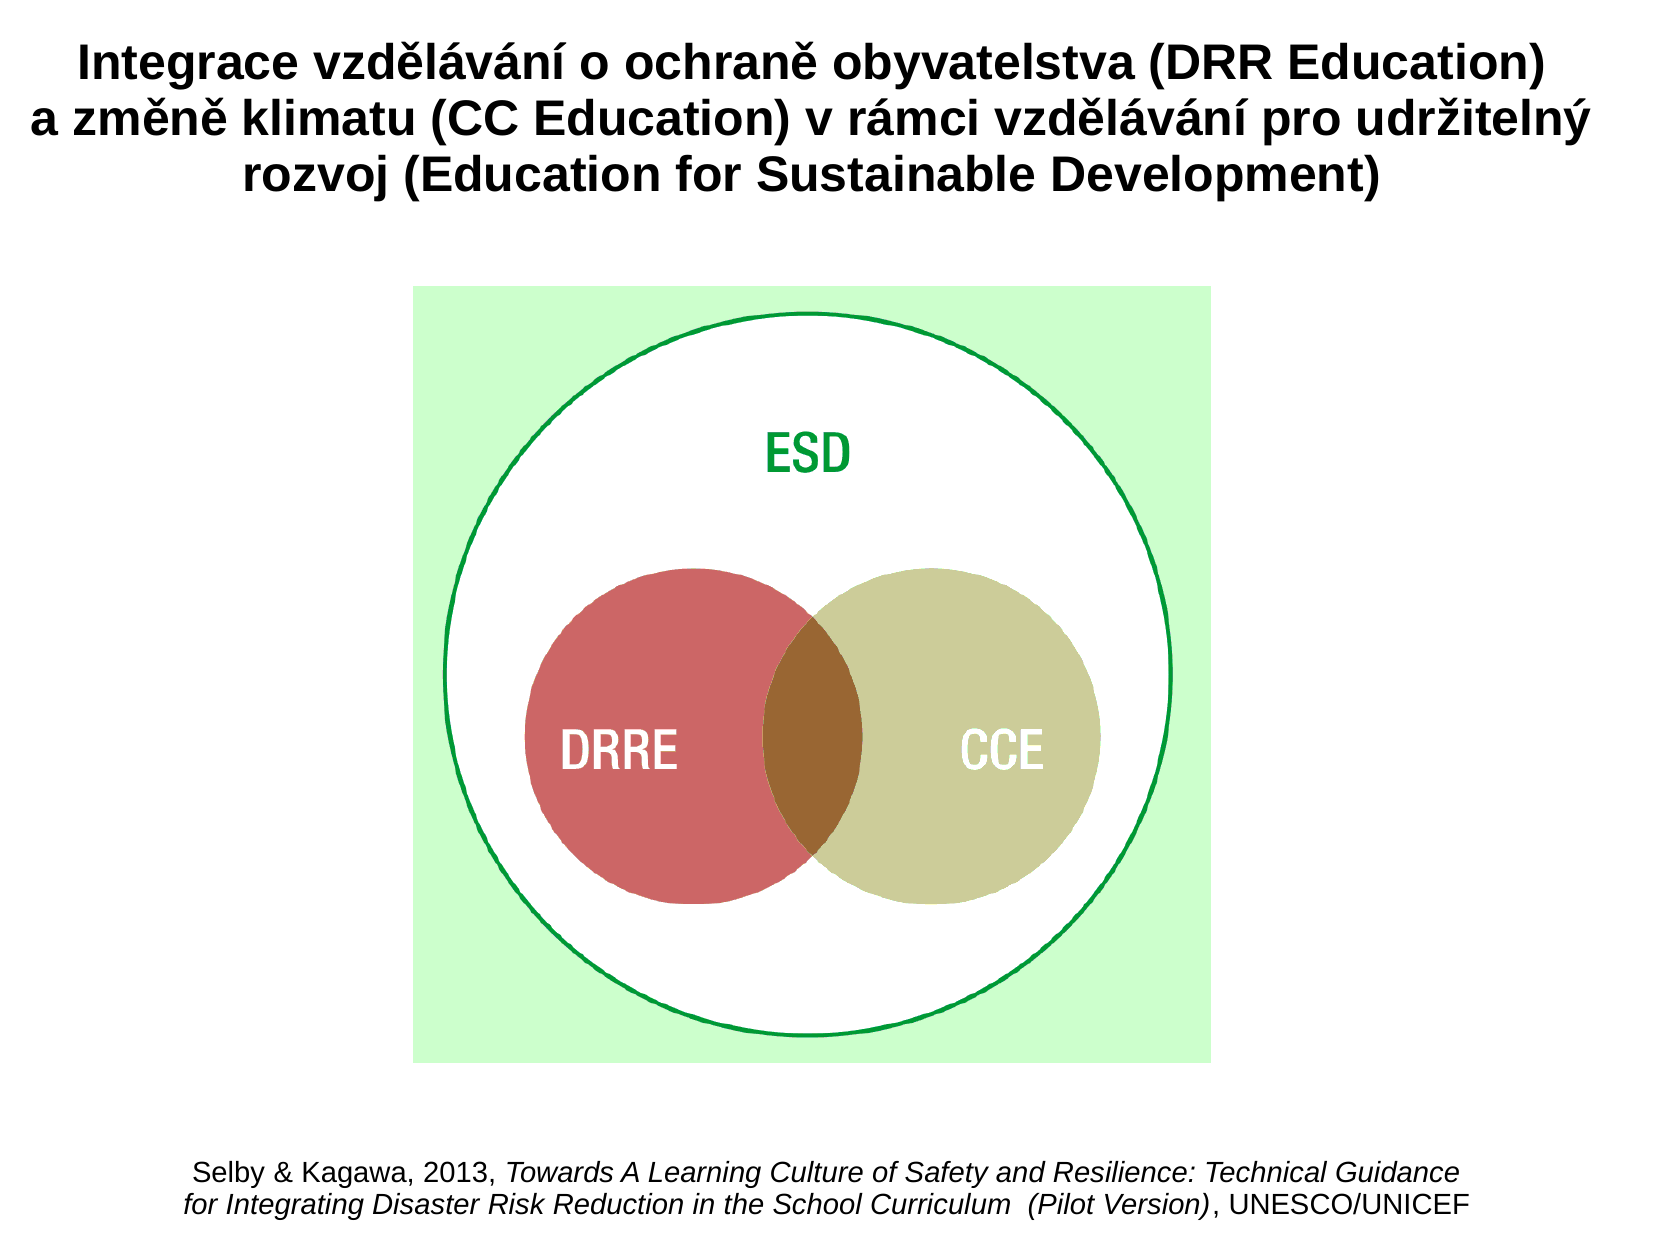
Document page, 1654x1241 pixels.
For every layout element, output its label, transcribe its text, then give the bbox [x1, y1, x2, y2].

picture [413, 286, 1211, 1063]
text_box Integrace vzdělávání o ochraně obyvatelstva (DRR Education) a změně klimatu (CC Education) v rámci vzdělávání pro udržitelný rozvoj (Education for Sustainable Development) [29, 29, 1595, 207]
text_box Selby & Kagawa, 2013, Towards A Learning Culture of Safety and Resilience: Technical Guidance for Integrating Disaster Risk Reduction in the School Curriculum (Pilot Version), UNESCO/UNICEF [0, 1133, 1654, 1241]
